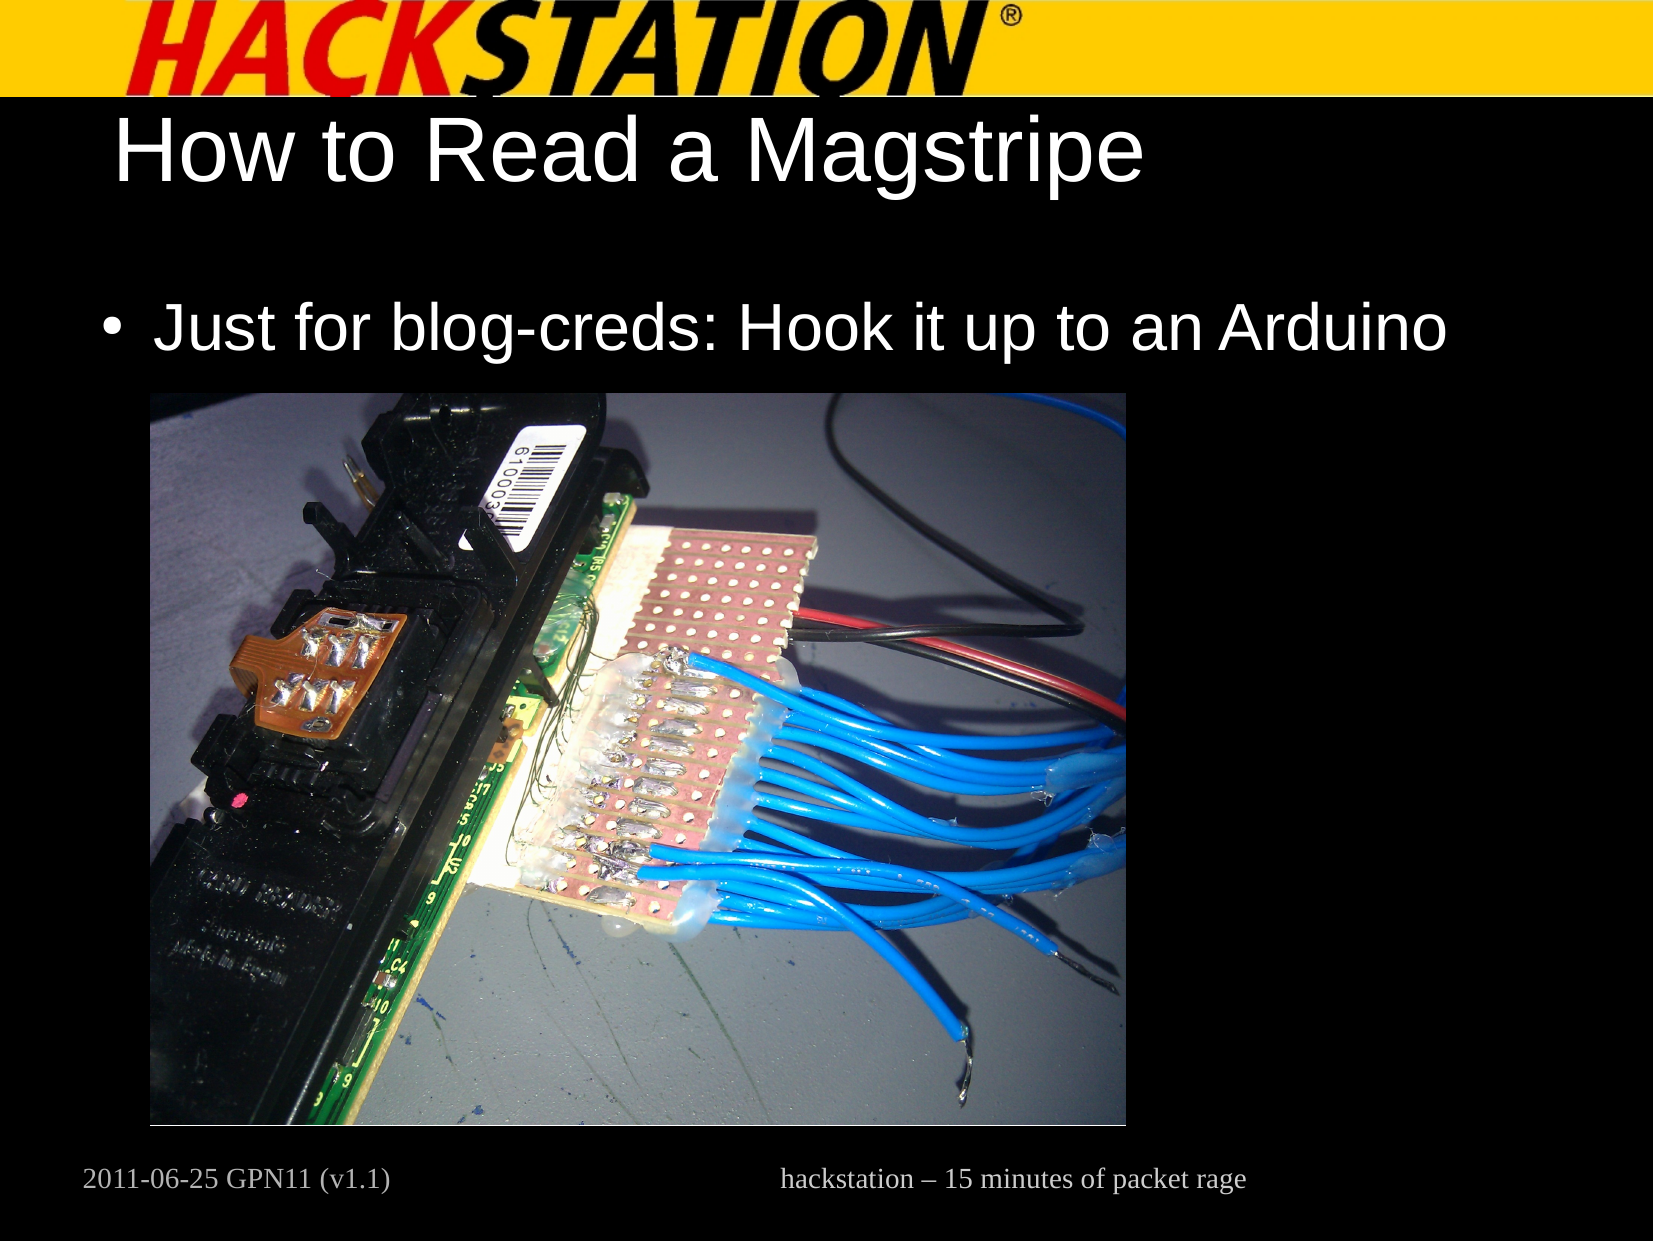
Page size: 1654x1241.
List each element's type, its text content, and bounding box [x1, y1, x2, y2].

picture [0, 0, 1653, 97]
title How to Read a Magstripe [112, 75, 1571, 226]
list Just for blog-creds: Hook it up to an Arduino [82, 290, 1571, 1109]
picture [150, 393, 1126, 1126]
